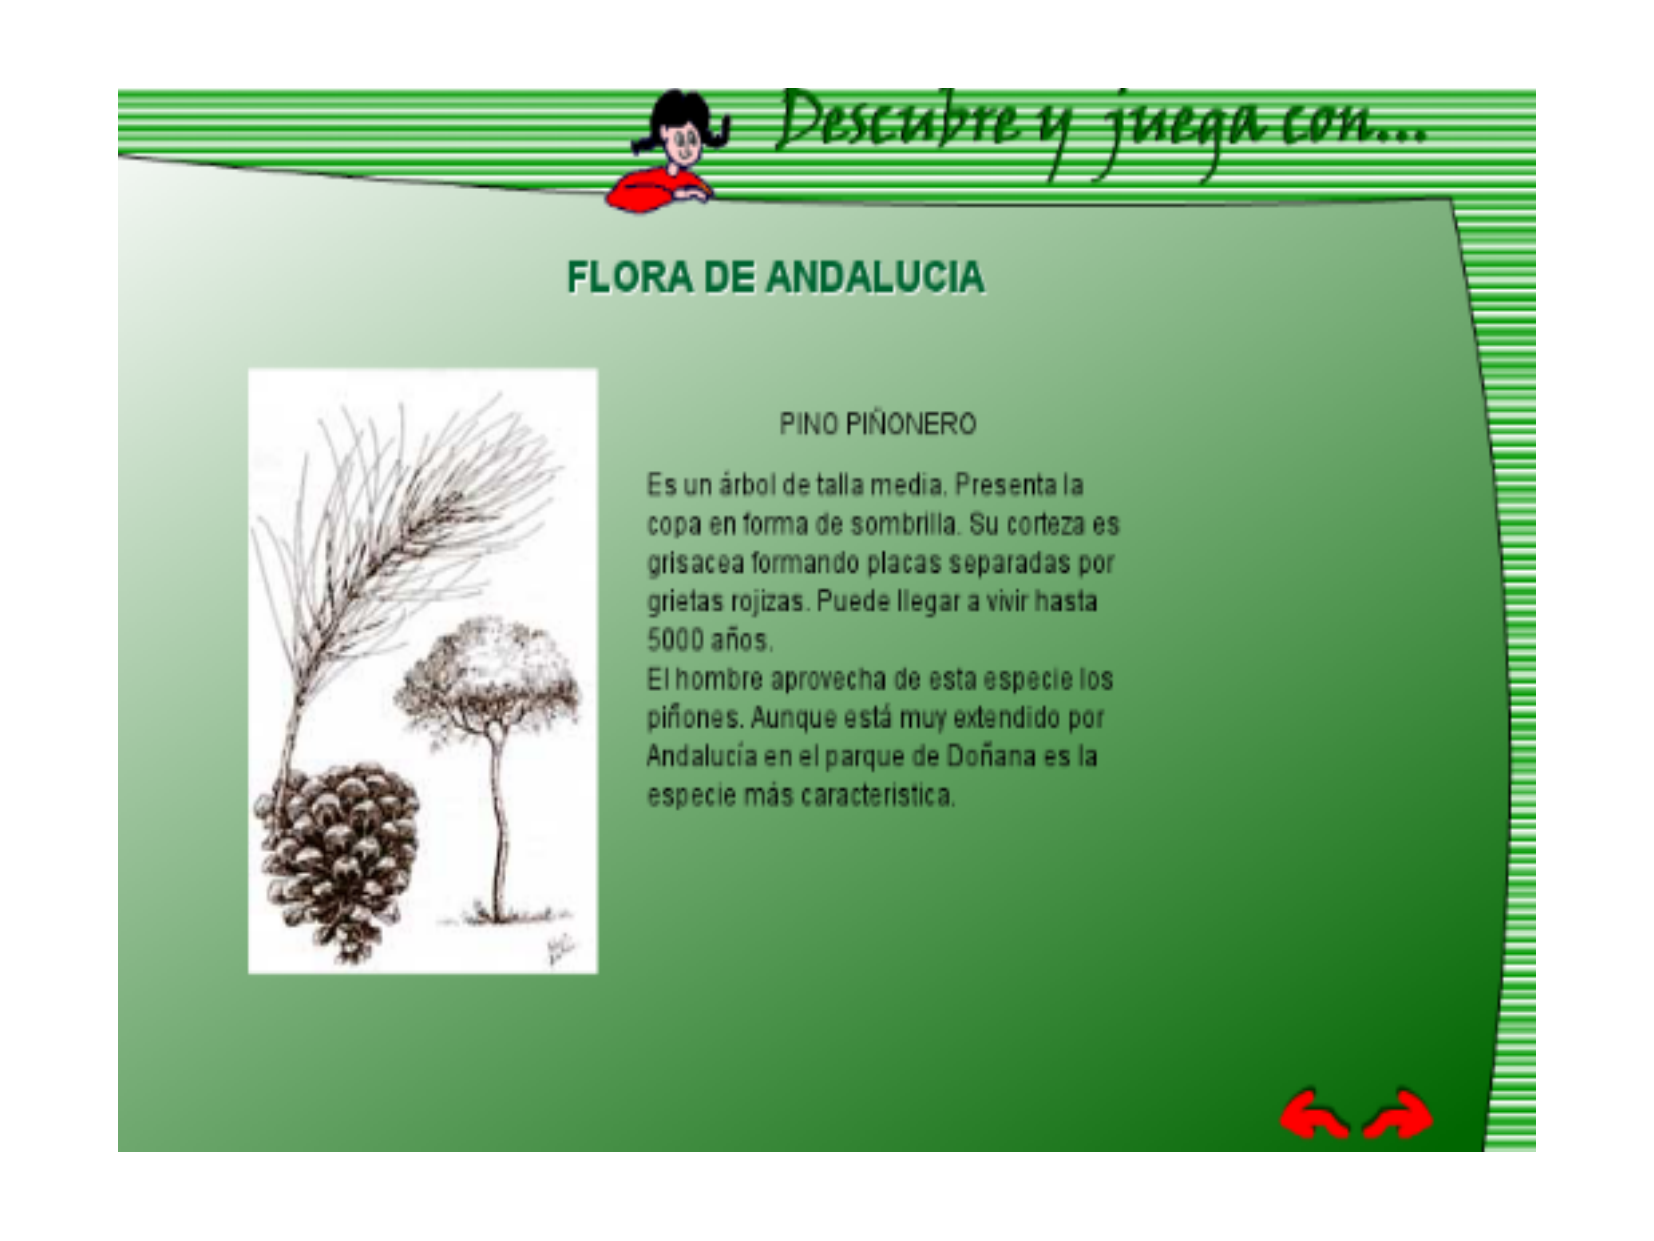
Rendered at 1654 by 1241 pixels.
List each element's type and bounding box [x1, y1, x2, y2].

picture [118, 88, 1536, 1152]
